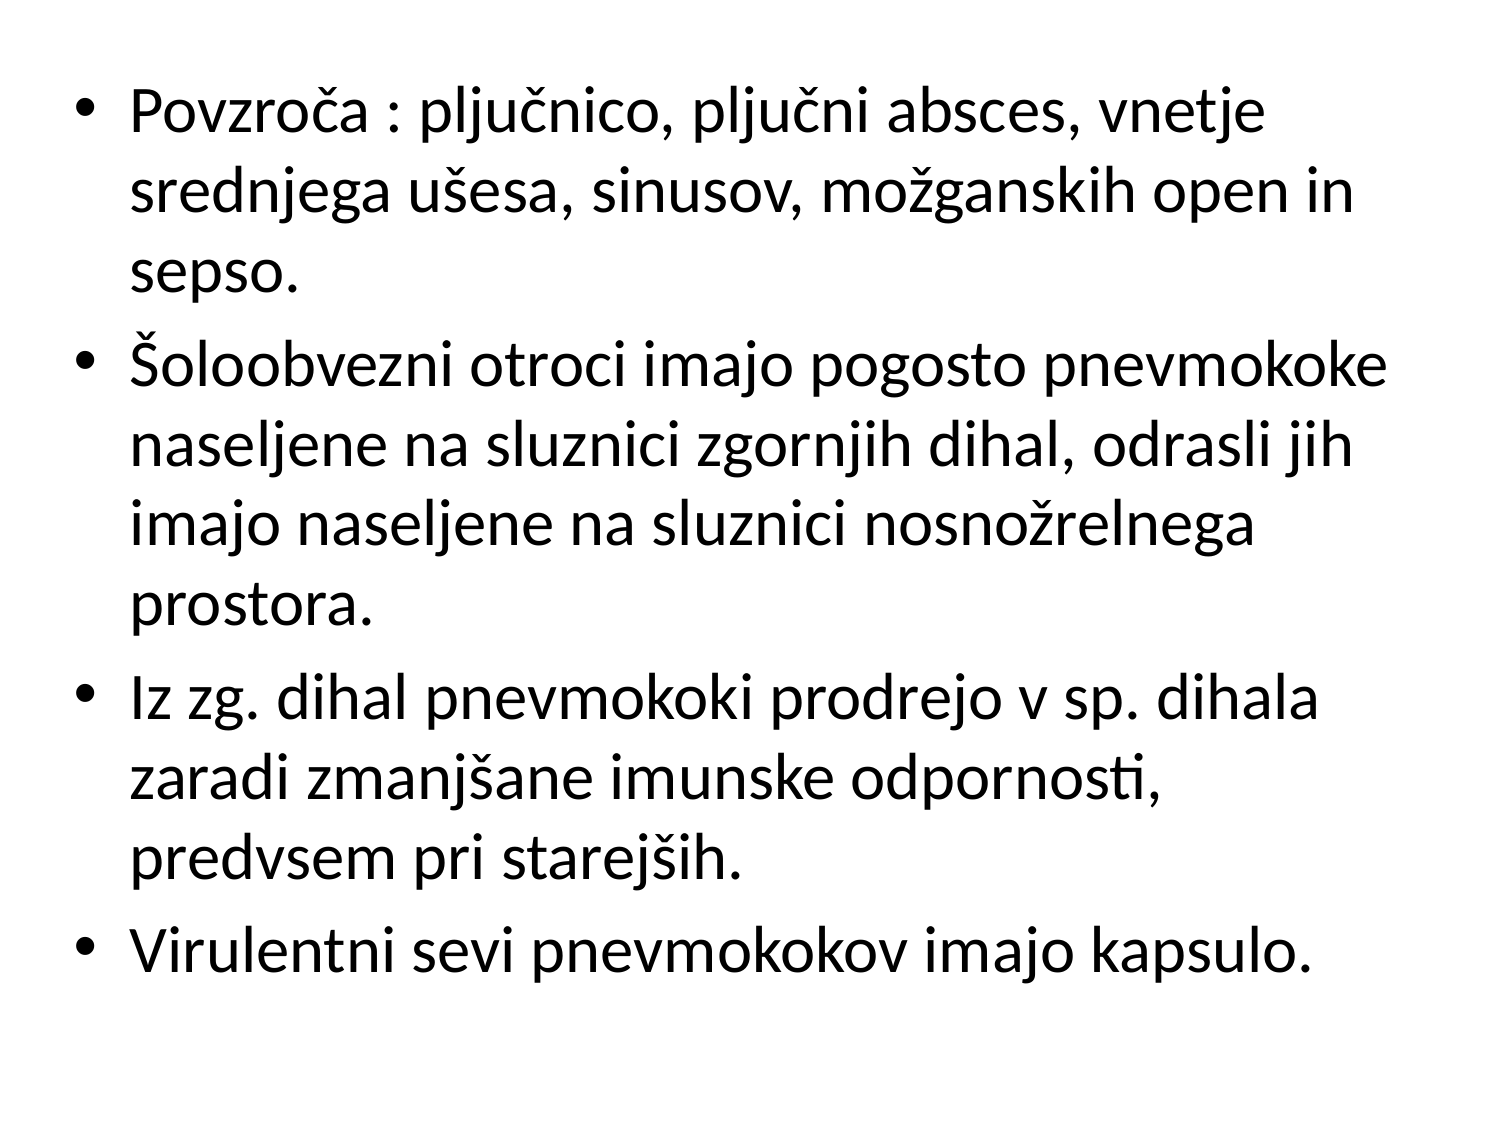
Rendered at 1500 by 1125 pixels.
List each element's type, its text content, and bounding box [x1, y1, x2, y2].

list Povzroča : pljučnico, pljučni absces, vnetje srednjega ušesa, sinusov, možganskih open in sepso. Šoloobvezni otroci imajo pogosto pnevmokoke naseljene na sluznici zgornjih dihal, odrasli jih imajo naseljene na sluznici nosnožrelnega prostora. Iz zg. dihal pnevmokoki prodrejo v sp. dihala zaradi zmanjšane imunske odpornosti, predvsem pri starejših. Virulentni sevi pnevmokokov imajo kapsulo. [58, 58, 1425, 1005]
